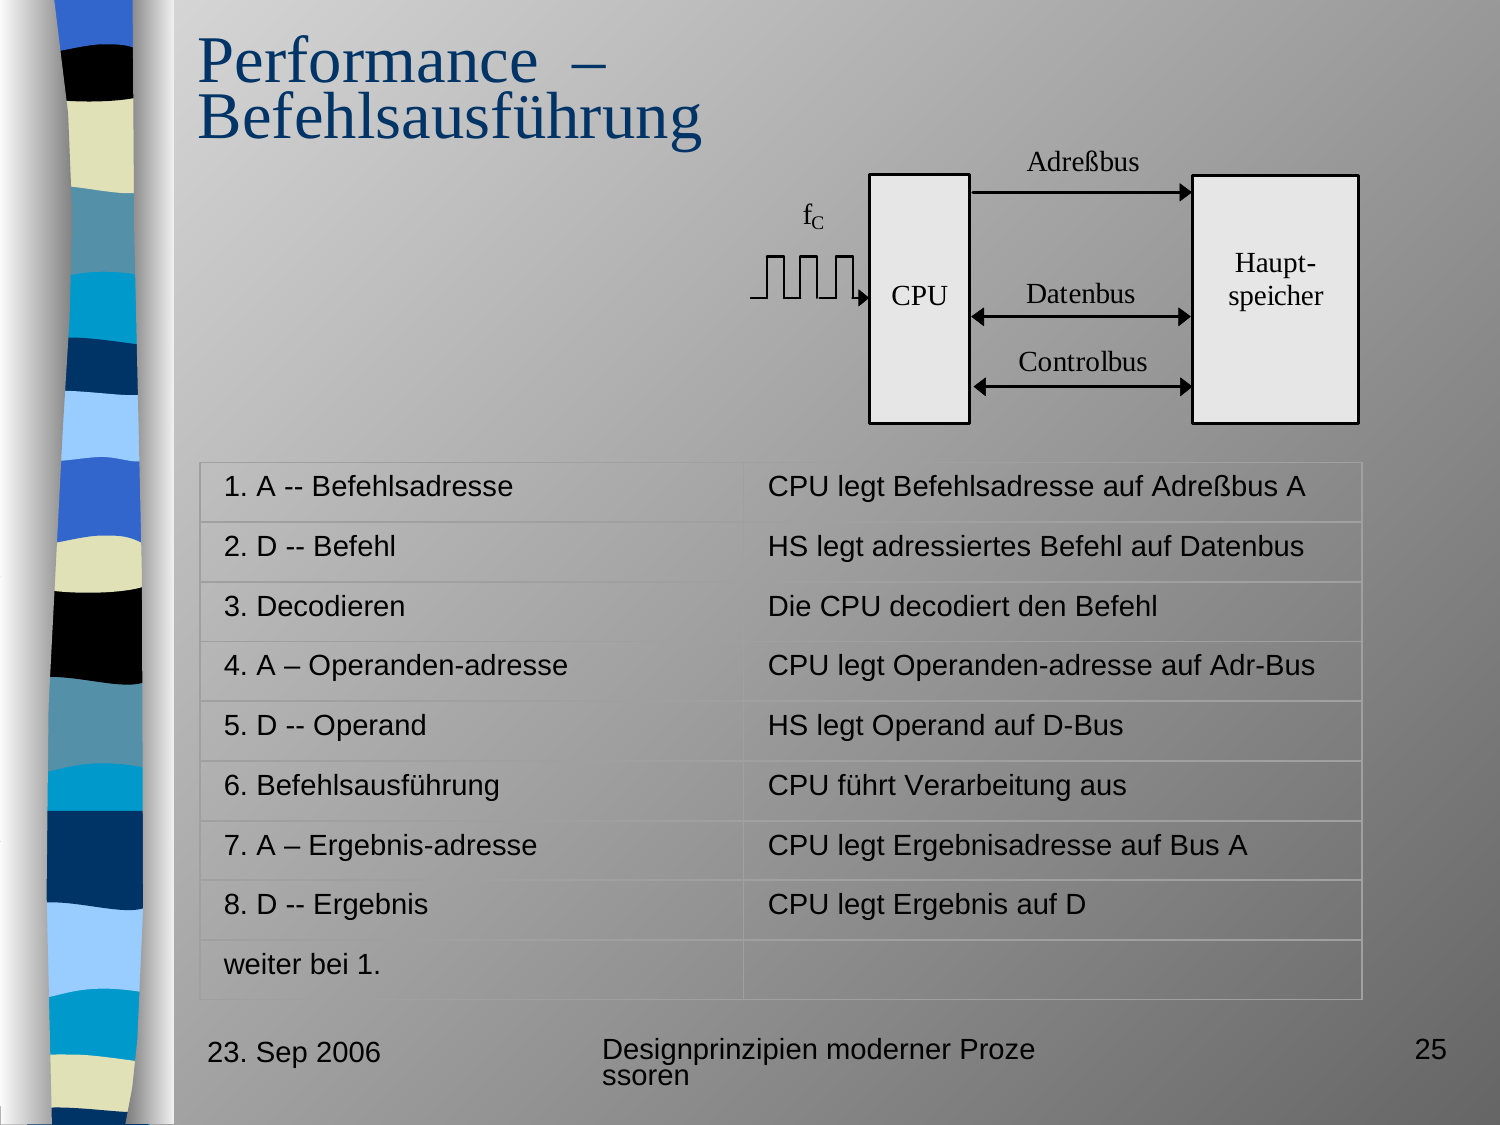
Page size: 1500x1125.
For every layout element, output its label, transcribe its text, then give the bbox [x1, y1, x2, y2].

text_box CPU führt Verarbeitung aus [753, 762, 1353, 820]
title Performance – Befehlsausführung [183, 0, 871, 188]
chart [750, 142, 1360, 426]
text_box 5. D -- Operand [209, 702, 735, 760]
text_box HS legt adressiertes Befehl auf Datenbus [753, 523, 1353, 581]
text_box 3. Decodieren [209, 583, 735, 641]
text_box 1. A -- Befehlsadresse [209, 463, 735, 521]
text_box CPU legt Ergebnisadresse auf Bus A [753, 822, 1353, 879]
text_box CPU legt Befehlsadresse auf Adreßbus A [753, 463, 1353, 521]
text_box 7. A – Ergebnis-adresse [209, 822, 735, 879]
text_box CPU legt Operanden-adresse auf Adr-Bus [753, 642, 1353, 700]
text_box HS legt Operand auf D-Bus [753, 702, 1353, 760]
text_box 4. A – Operanden-adresse [209, 642, 735, 700]
text_box 2. D -- Befehl [209, 523, 735, 581]
text_box Die CPU decodiert den Befehl [753, 583, 1353, 641]
text_box CPU legt Ergebnis auf D [753, 881, 1353, 939]
text_box 8. D -- Ergebnis [209, 881, 735, 939]
text_box weiter bei 1. [209, 941, 735, 999]
text_box 6. Befehlsausführung [209, 762, 735, 820]
